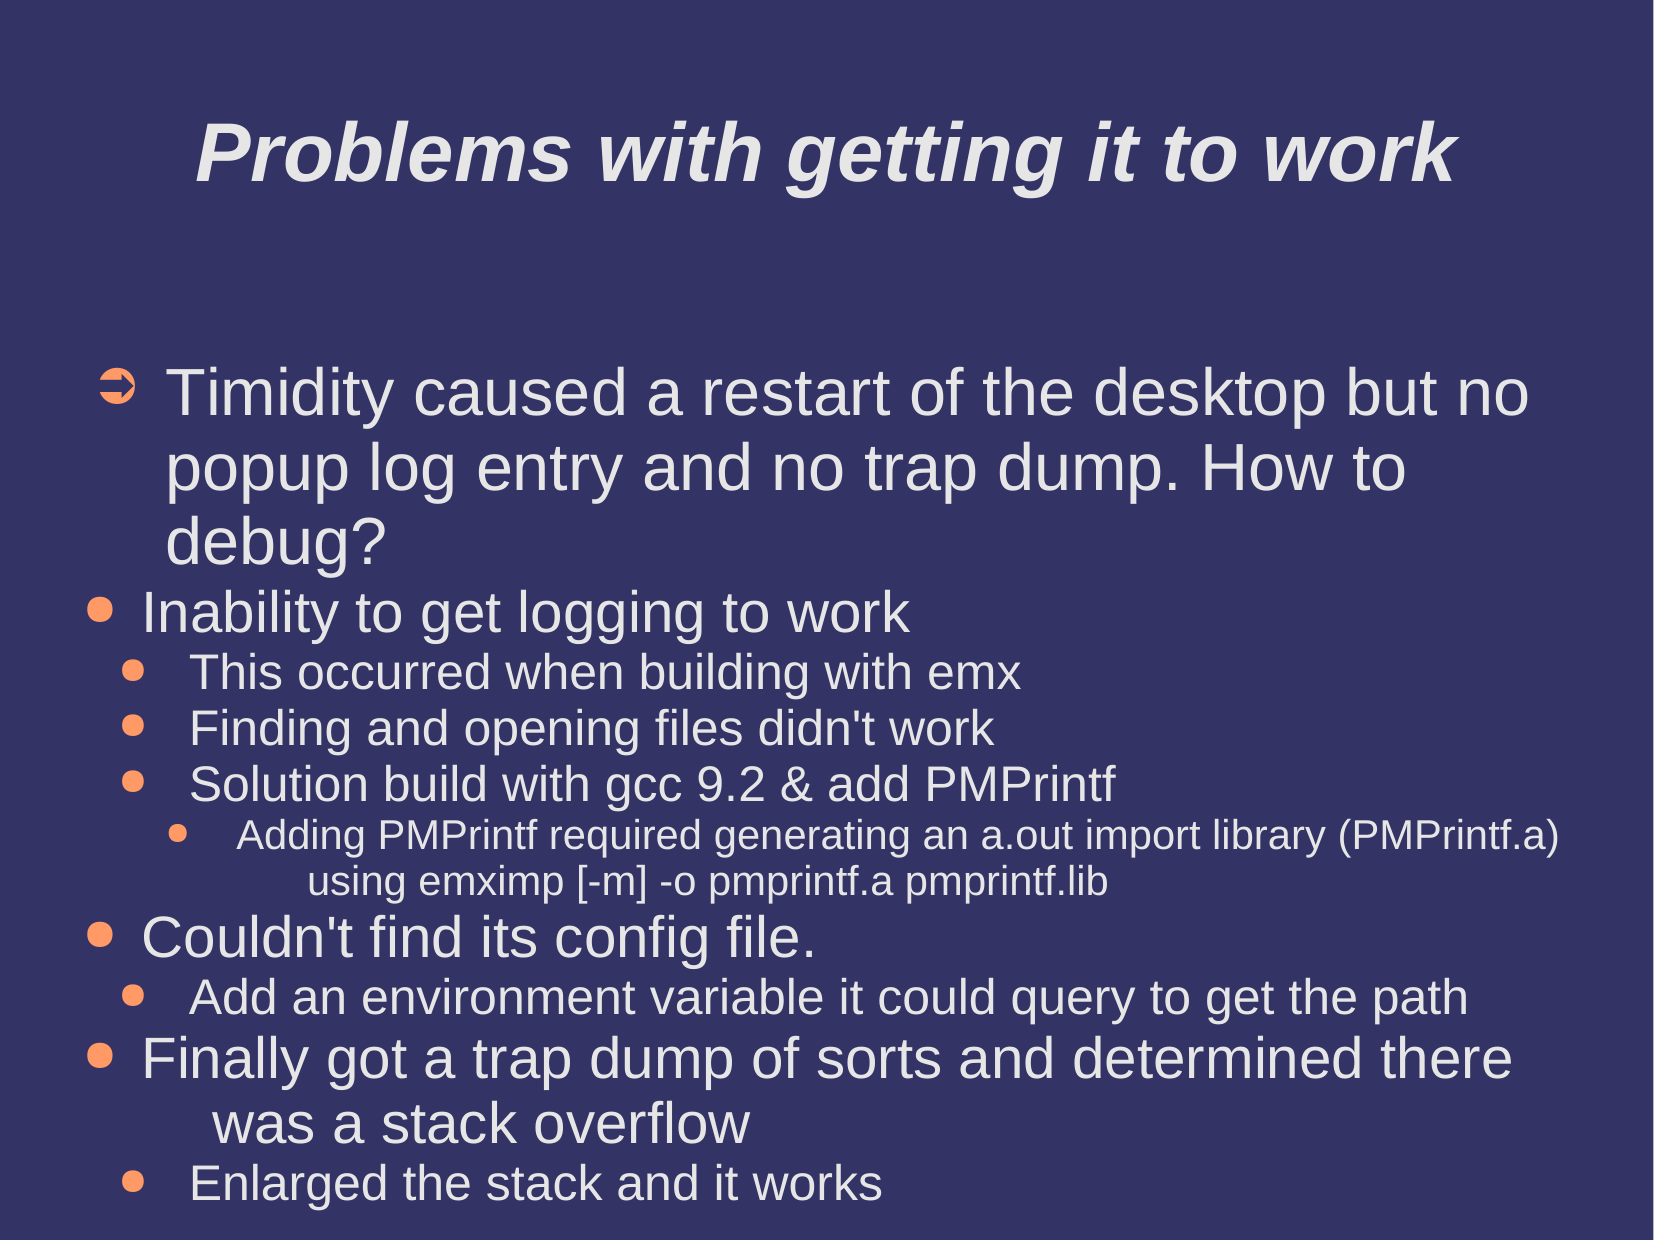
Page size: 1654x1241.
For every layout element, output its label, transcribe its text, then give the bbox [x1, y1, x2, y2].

list Timidity caused a restart of the desktop but no popup log entry and no trap dump. How to debug? Inability to get logging to work This occurred when building with emx Finding and opening files didn't work Solution build with gcc 9.2 & add PMPrintf Adding PMPrintf required generating an a.out import library (PMPrintf.a) using emximp [-m] -o pmprintf.a pmprintf.lib Couldn't find its config file. Add an environment variable it could query to get the path Finally got a trap dump of sorts and determined there was a stack overflow Enlarged the stack and it works [82, 355, 1571, 1204]
title Problems with getting it to work [82, 49, 1571, 257]
